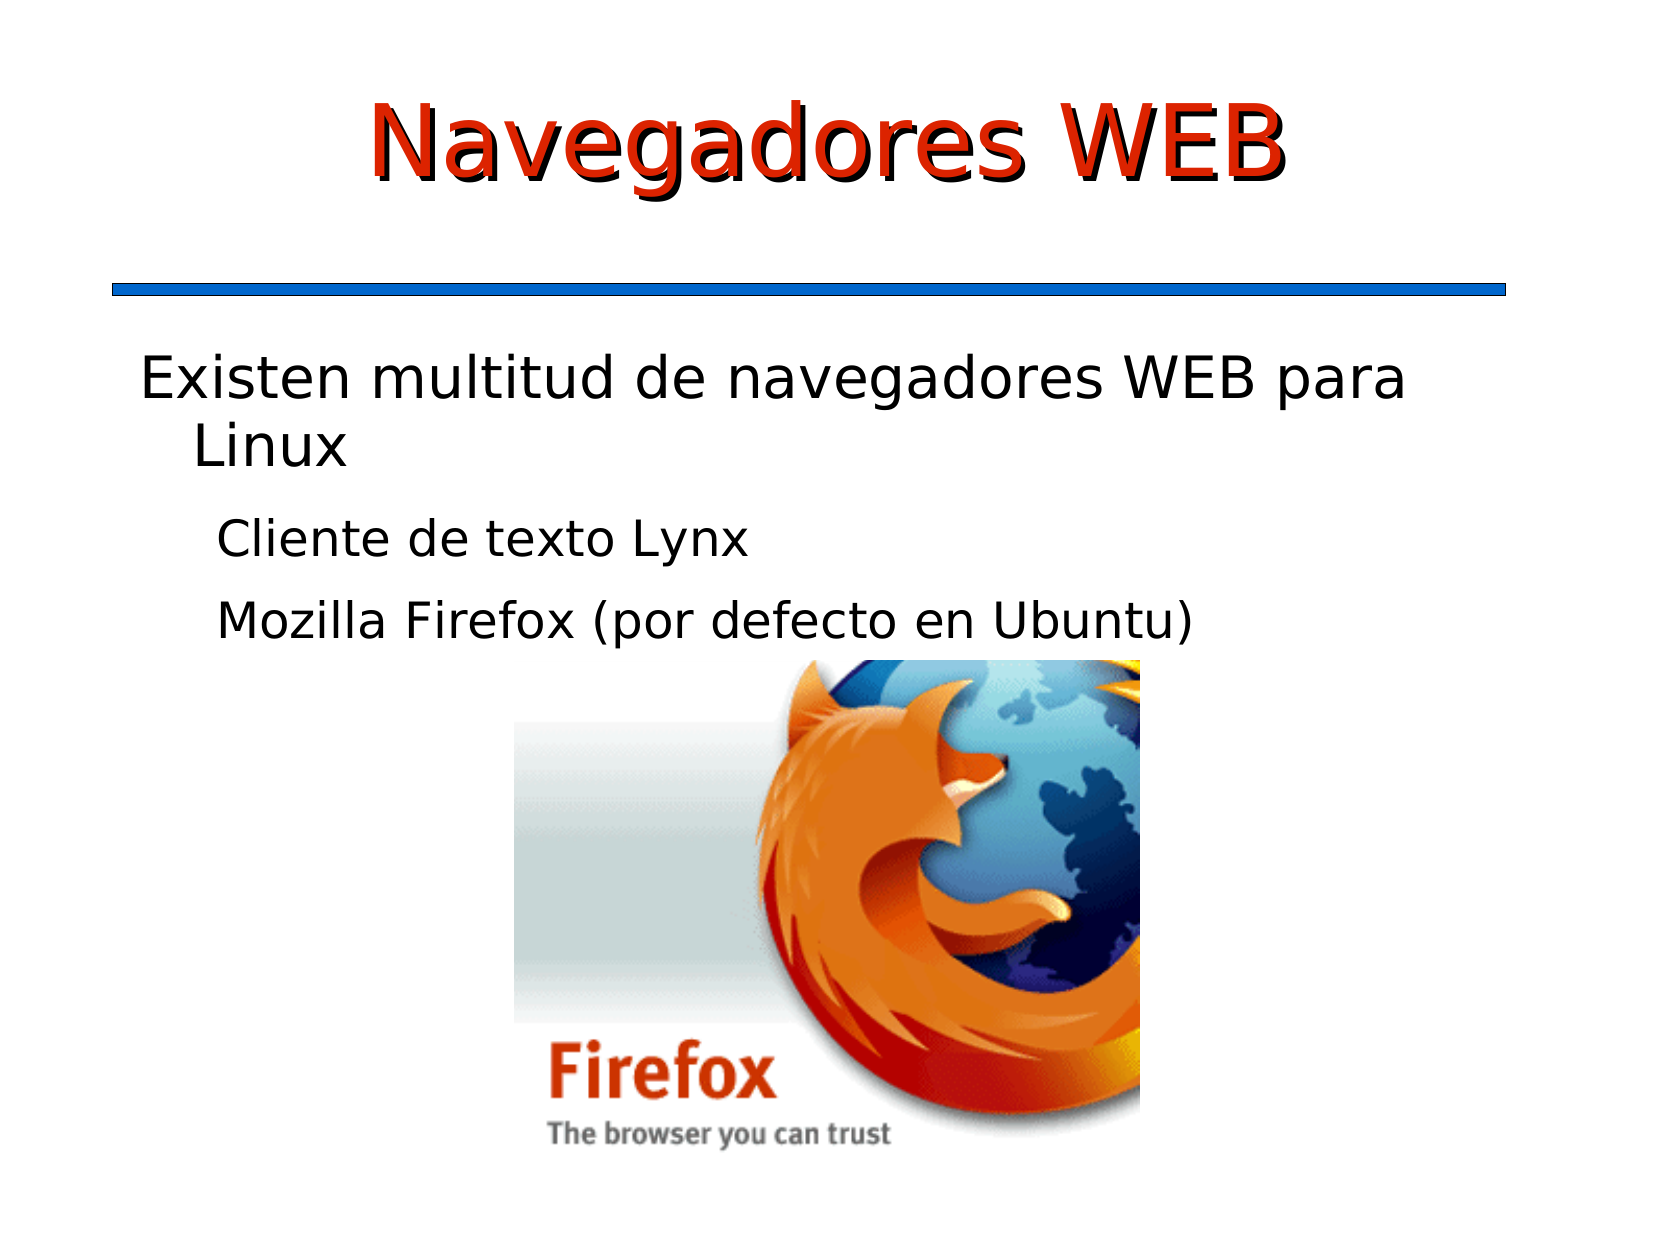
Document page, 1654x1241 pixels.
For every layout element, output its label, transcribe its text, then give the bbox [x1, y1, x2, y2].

picture [514, 660, 1140, 1182]
title Navegadores WEB [121, 37, 1534, 246]
list Existen multitud de navegadores WEB para Linux Cliente de texto Lynx Mozilla Firefox (por defecto en Ubuntu) [121, 344, 1565, 650]
